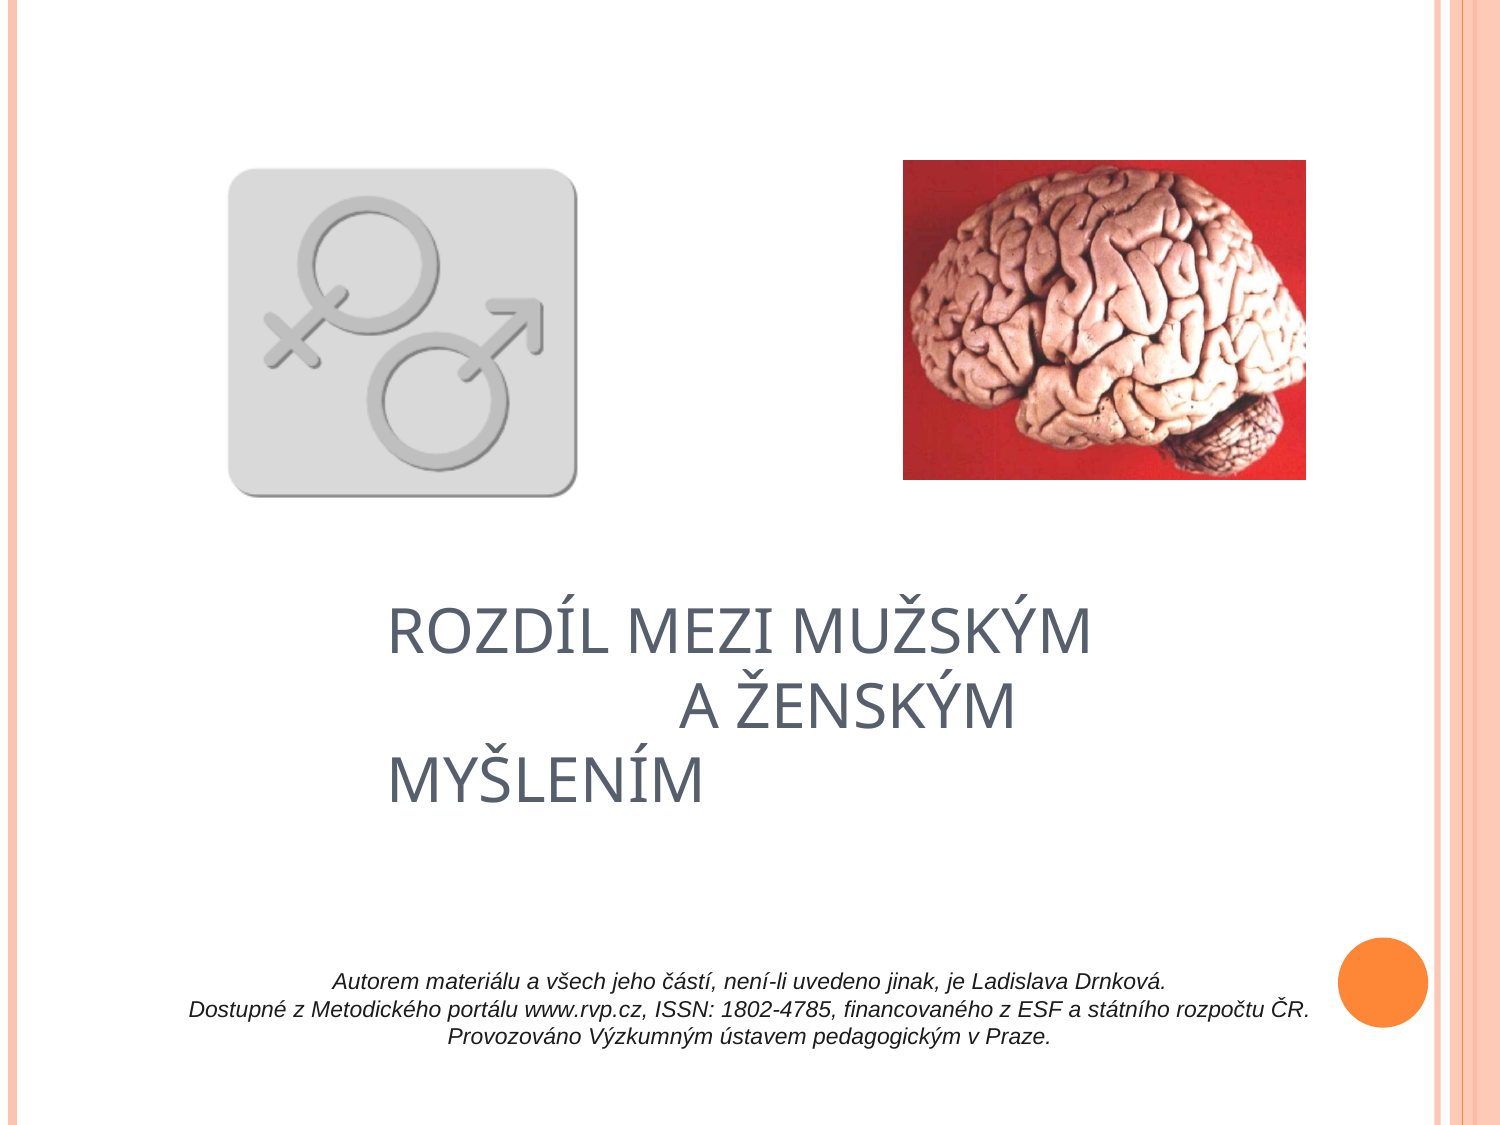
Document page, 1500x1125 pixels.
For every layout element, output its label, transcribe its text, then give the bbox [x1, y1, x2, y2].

title ROZDÍL MEZI MUŽSKÝM A ŽENSKÝM MYŠLENÍM [372, 512, 1176, 824]
picture [159, 101, 644, 563]
text_box Autorem materiálu a všech jeho částí, není-li uvedeno jinak, je Ladislava Drnková. Dostupné z Metodického portálu www.rvp.cz, ISSN: 1802-4785, financovaného z ESF a státního rozpočtu ČR. Provozováno Výzkumným ústavem pedagogickým v Praze. [0, 958, 1500, 1057]
picture [903, 160, 1306, 480]
